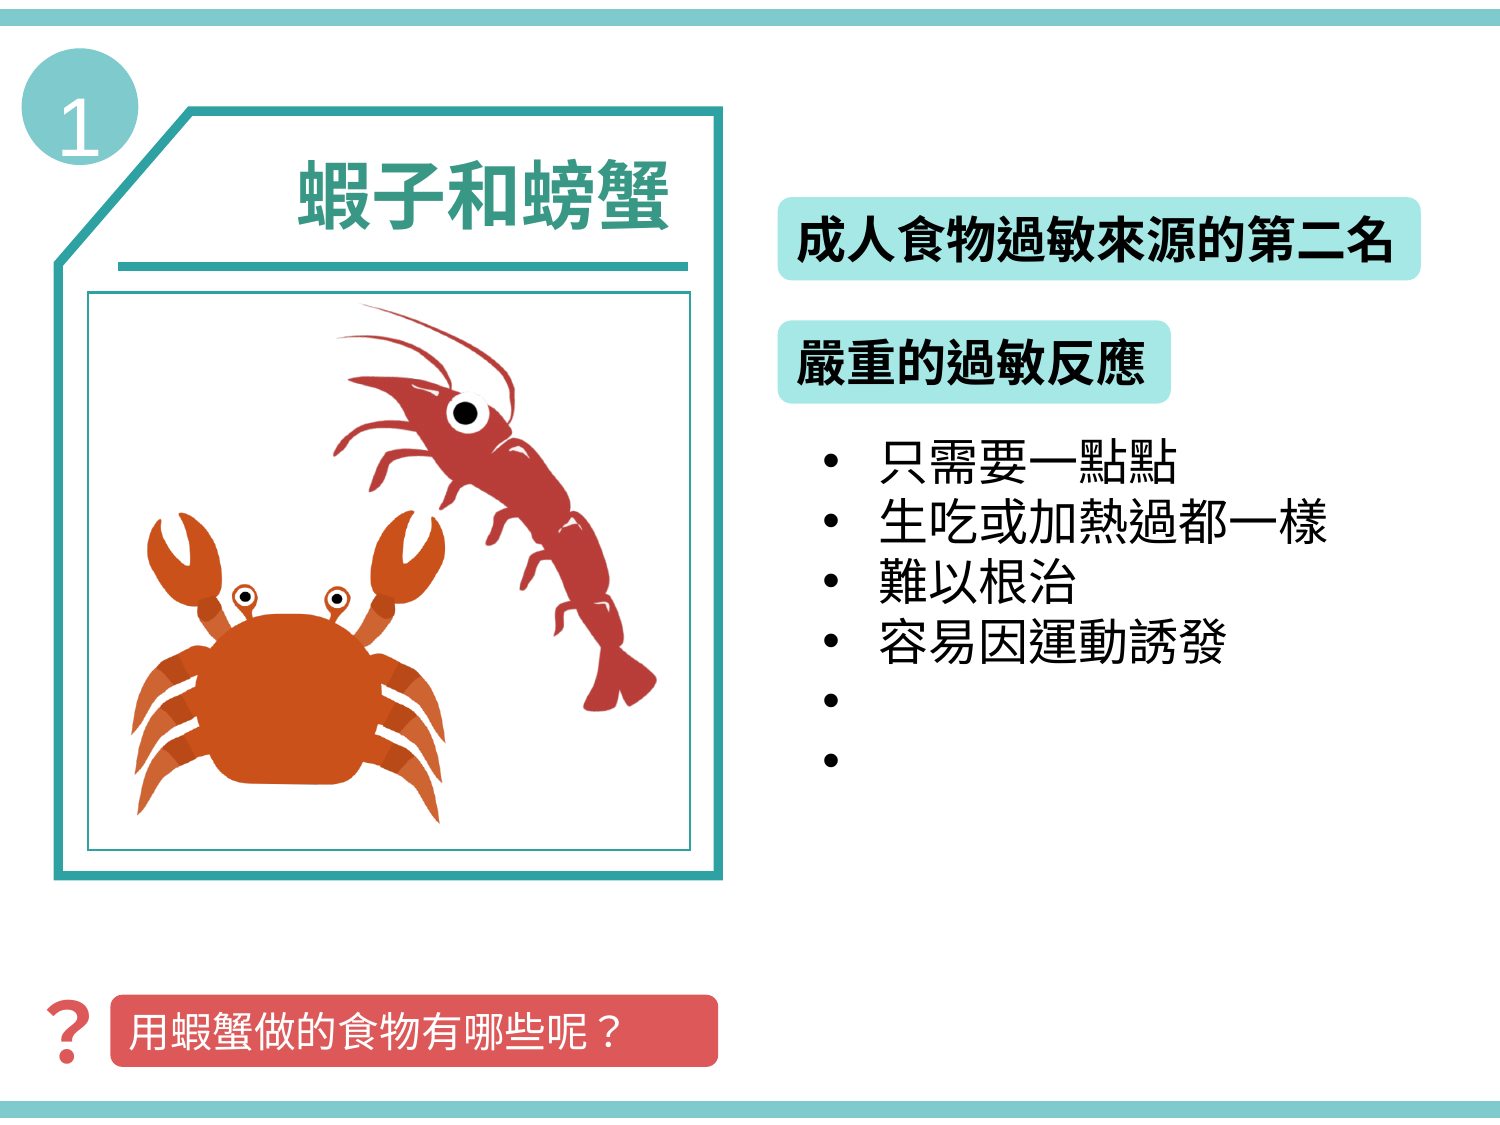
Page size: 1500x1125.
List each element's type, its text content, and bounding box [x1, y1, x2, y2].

text_box [0, 1101, 1500, 1118]
text_box 蝦子和螃蟹 [281, 141, 687, 246]
text_box 只需要一點點 生吃或加熱過都一樣 難以根治 容易因運動誘發 [807, 423, 1500, 798]
text_box 嚴重的過敏反應 [777, 320, 1171, 404]
text_box [0, 9, 1500, 26]
text_box 成人食物過敏來源的第二名 [777, 197, 1421, 281]
text_box ？ [11, 973, 118, 1090]
picture [117, 292, 714, 834]
text_box 1 [21, 48, 139, 165]
text_box 用蝦蟹做的食物有哪些呢？ [118, 994, 719, 1067]
